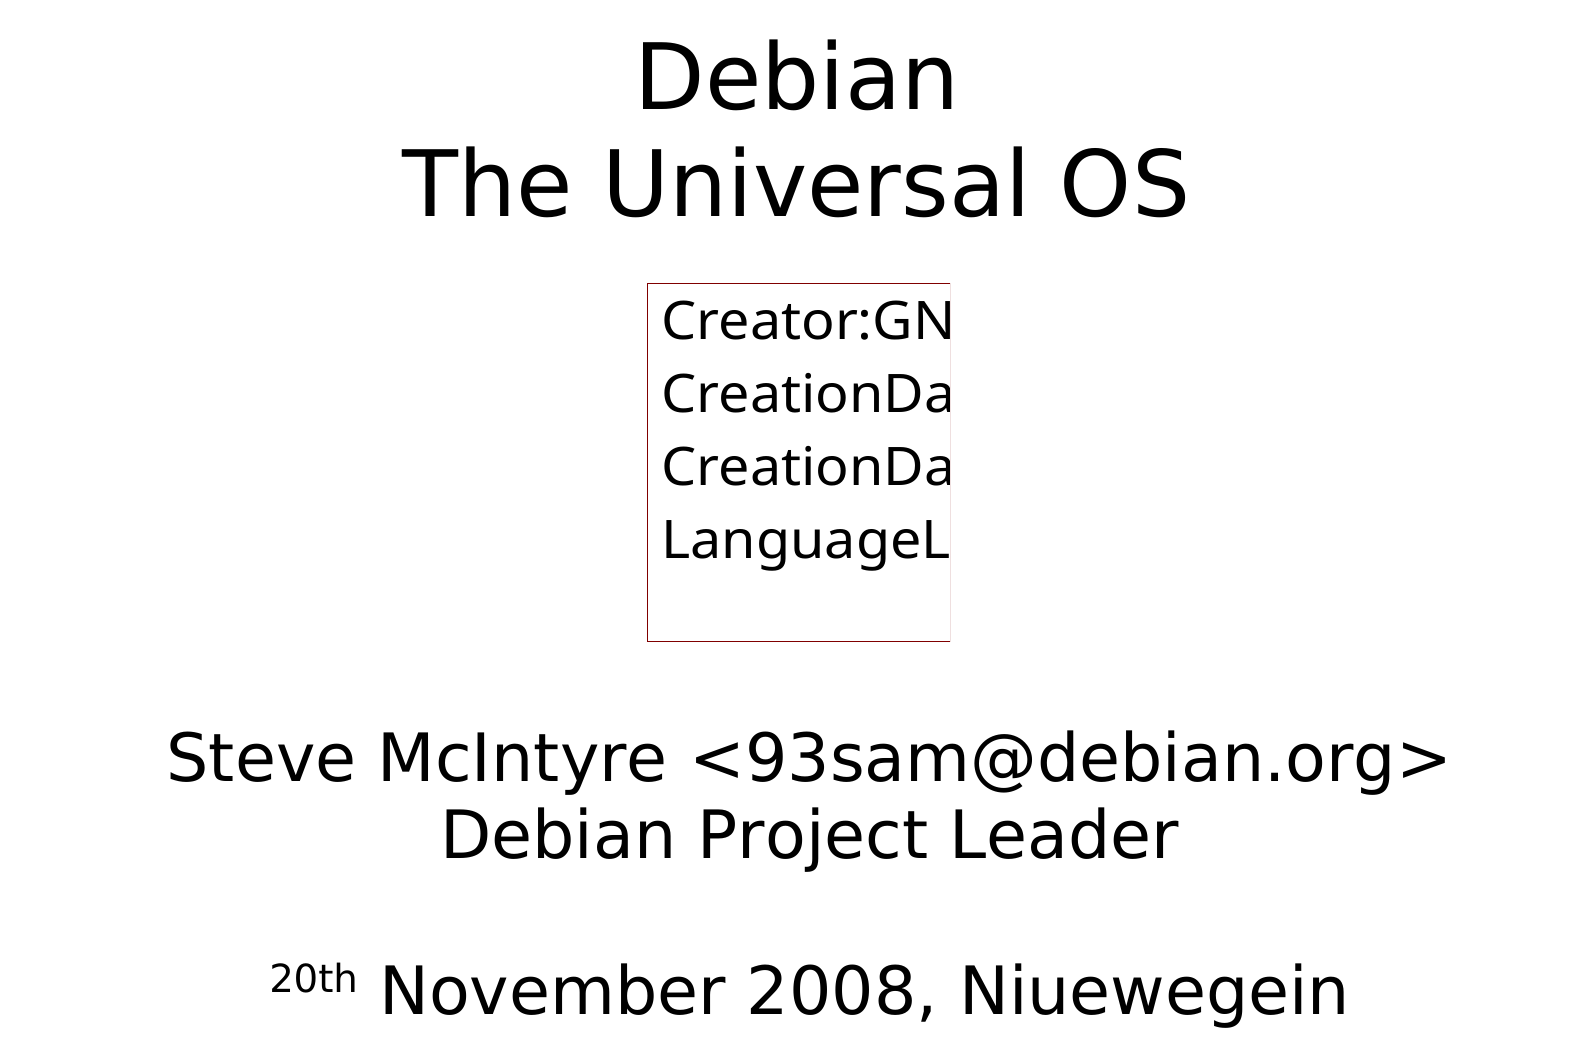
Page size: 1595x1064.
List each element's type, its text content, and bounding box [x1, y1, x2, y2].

subtitle Steve McIntyre <93sam@debian.org> Debian Project Leader 20th November 2008, Niuewegein [75, 624, 1510, 1064]
title Debian The Universal OS [79, 24, 1515, 239]
picture [643, 280, 951, 642]
